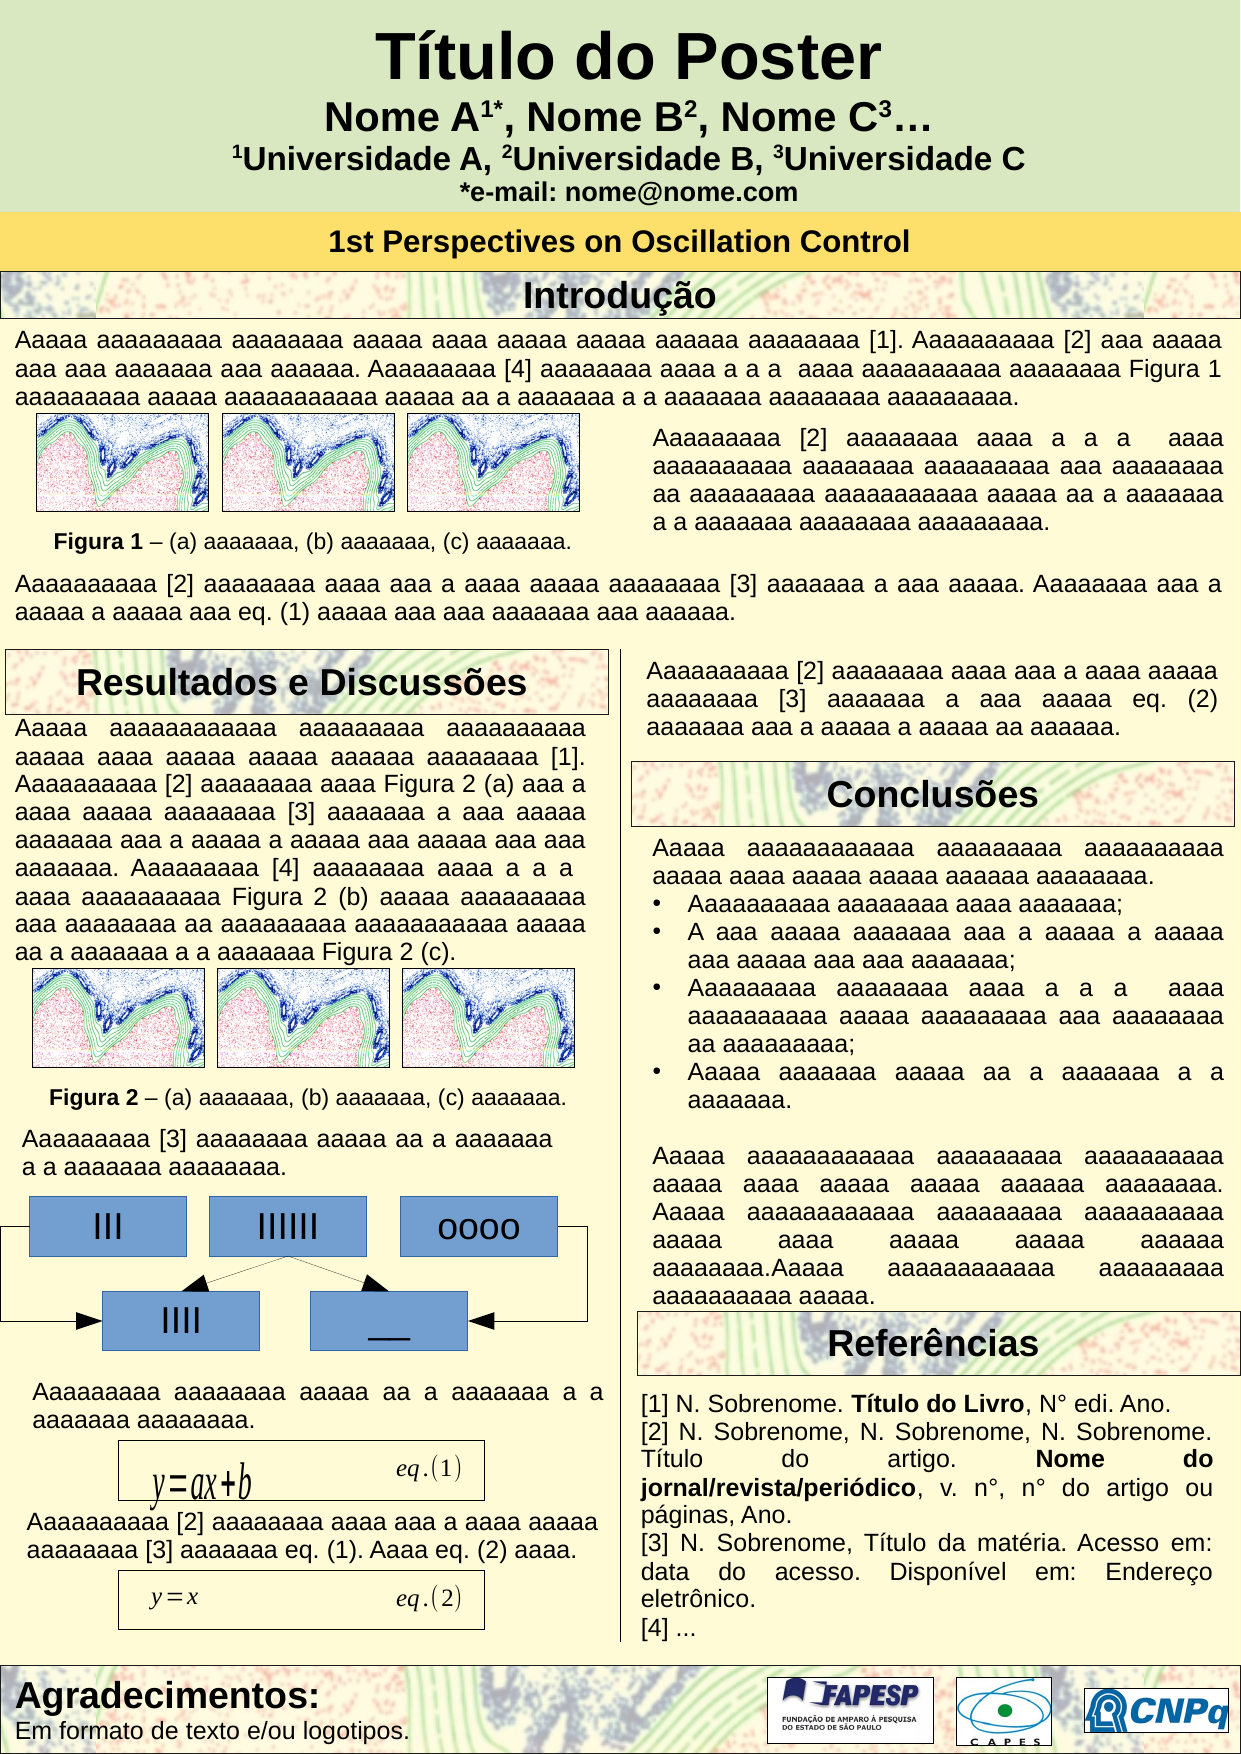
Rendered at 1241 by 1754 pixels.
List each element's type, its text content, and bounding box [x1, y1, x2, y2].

text_box Aaaaaaaaaa [2] aaaaaaaa aaaa aaa a aaaa aaaaa aaaaaaaa [3] aaaaaaa a aaa aaaaa. Aaaaaaaa aaa a aaaaa a aaaaa aaa eq. (1) aaaaa aaa aaa aaaaaaa aaa aaaaaa. [0, 562, 1241, 634]
picture [217, 968, 390, 1068]
text_box Figura 2 – (a) aaaaaaa, (b) aaaaaaa, (c) aaaaaaa. [7, 1077, 610, 1118]
text_box Conclusões [631, 805, 1235, 827]
chart [141, 1582, 205, 1611]
text_box Aaaaa aaaaaaaaaaaa aaaaaaaaa aaaaaaaaaa aaaaa aaaa aaaaa aaaaa aaaaaa aaaaaaaa [1]. Aaaaaaaaaa [2] aaaaaaaa aaaa Figura 2 (a) aaa a aaaa aaaaa aaaaaaaa [3] aaaaaaa a aaa aaaaa aaaaaaa aaa a aaaaa a aaaaa aaa aaaaa aaa aaa aaaaaaa. Aaaaaaaaa [4] aaaaaaaa aaaa a a a aaaa aaaaaaaaaa Figura 2 (b) aaaaa aaaaaaaaa aaa aaaaaaaa aa aaaaaaaaa aaaaaaaaaaa aaaaa aa a aaaaaaa a a aaaaaaa Figura 2 (c). [0, 706, 603, 981]
text_box IIIIII [209, 1196, 367, 1257]
text_box Aaaaaaaaa aaaaaaaa aaaaa aa a aaaaaaa a a aaaaaaa aaaaaaaa. [17, 1370, 620, 1441]
picture [956, 1677, 1052, 1746]
chart [141, 1501, 260, 1512]
text_box Aaaaaaaaaa [2] aaaaaaaa aaaa aaa a aaaa aaaaa aaaaaaaa [3] aaaaaaa a aaa aaaaa eq. (2) aaaaaaa aaa a aaaaa a aaaaa aa aaaaaa. [631, 649, 1235, 805]
picture [32, 968, 205, 1068]
chart [389, 1582, 469, 1613]
chart [141, 1452, 260, 1500]
text_box III [29, 1196, 187, 1257]
text_box Aaaaa aaaaaaaaa aaaaaaaa aaaaa aaaa aaaaa aaaaa aaaaaa aaaaaaaa [1]. Aaaaaaaaaa [2] aaa aaaaa aaa aaa aaaaaaa aaa aaaaaa. Aaaaaaaaa [4] aaaaaaaa aaaa a a a aaaa aaaaaaaaaa aaaaaaaa Figura 1 aaaaaaaaa aaaaa aaaaaaaaaaa aaaaa aa a aaaaaaa a a aaaaaaa aaaaaaaa aaaaaaaaa. [0, 318, 1241, 562]
text_box Referências [637, 1318, 1241, 1376]
chart [389, 1452, 469, 1484]
text_box [0, 634, 1241, 1665]
text_box [1] N. Sobrenome. Título do Livro, N° edi. Ano. [2] N. Sobrenome, N. Sobrenome, N. Sobrenome. Título do artigo. Nome do jornal/revista/periódico, v. n°, n° do artigo ou páginas, Ano. [3] N. Sobrenome, Título da matéria. Acesso em: data do acesso. Disponível em: Endereço eletrônico. [4] ... [625, 1381, 1229, 1649]
text_box oooo [400, 1196, 558, 1257]
text_box [0, 0, 1241, 212]
picture [407, 413, 580, 512]
picture [767, 1677, 934, 1744]
picture [1084, 1688, 1229, 1733]
text_box Aaaaaaaaa [2] aaaaaaaa aaaa a a a aaaa aaaaaaaaaa aaaaaaaa aaaaaaaaa aaa aaaaaaaa aa aaaaaaaaa aaaaaaaaaaa aaaaa aa a aaaaaaa a a aaaaaaa aaaaaaaa aaaaaaaaa. [637, 416, 1241, 544]
picture [402, 968, 575, 1068]
title Título do Poster Nome A1*, Nome B2, Nome C3… 1Universidade A, 2Universidade B, 3Universidade C *e-mail: nome@nome.com [17, 1, 1241, 212]
text_box Introdução [0, 271, 1241, 318]
text_box 1st Perspectives on Oscillation Control [0, 212, 1241, 271]
text_box Aaaaaaaaaa [2] aaaaaaaa aaaa aaa a aaaa aaaaa aaaaaaaa [3] aaaaaaa eq. (1). Aaaa eq. (2) aaaa. [119, 1571, 484, 1627]
text_box IIII [102, 1291, 260, 1351]
text_box Agradecimentos: Em formato de texto e/ou logotipos. [0, 1665, 1241, 1754]
text_box Resultados e Discussões [5, 649, 609, 715]
text_box Aaaaa aaaaaaaaaaaa aaaaaaaaa aaaaaaaaaa aaaaa aaaa aaaaa aaaaa aaaaaa aaaaaaaa. Aaaaaaaaaa aaaaaaaa aaaa aaaaaaa; A aaa aaaaa aaaaaaa aaa a aaaaa a aaaaa aaa aaaaa aaa aaa aaaaaaa; Aaaaaaaaa aaaaaaaa aaaa a a a aaaa aaaaaaaaaa aaaaa aaaaaaaaa aaa aaaaaaaa aa aaaaaaaaa; Aaaaa aaaaaaa aaaaa aa a aaaaaaa a a aaaaaaa. Aaaaa aaaaaaaaaaaa aaaaaaaaa aaaaaaaaaa aaaaa aaaa aaaaa aaaaa aaaaaa aaaaaaaa. Aaaaa aaaaaaaaaaaa aaaaaaaaa aaaaaaaaaa aaaaa aaaa aaaaa aaaaa aaaaaa aaaaaaaa.Aaaaa aaaaaaaaaaaa aaaaaaaaa aaaaaaaaaa aaaaa. [637, 826, 1241, 1318]
picture [36, 413, 209, 512]
picture [222, 413, 395, 512]
text_box Aaaaaaaaa [3] aaaaaaaa aaaaa aa a aaaaaaa a a aaaaaaa aaaaaaaa. [7, 1117, 569, 1189]
text_box Figura 1 – (a) aaaaaaa, (b) aaaaaaa, (c) aaaaaaa. [11, 521, 615, 562]
text_box __ [310, 1291, 468, 1351]
text_box Aaaaaaaaaa [2] aaaaaaaa aaaa aaa a aaaa aaaaa aaaaaaaa [3] aaaaaaa eq. (1). Aaaa eq. (2) aaaa. [11, 1500, 615, 1627]
